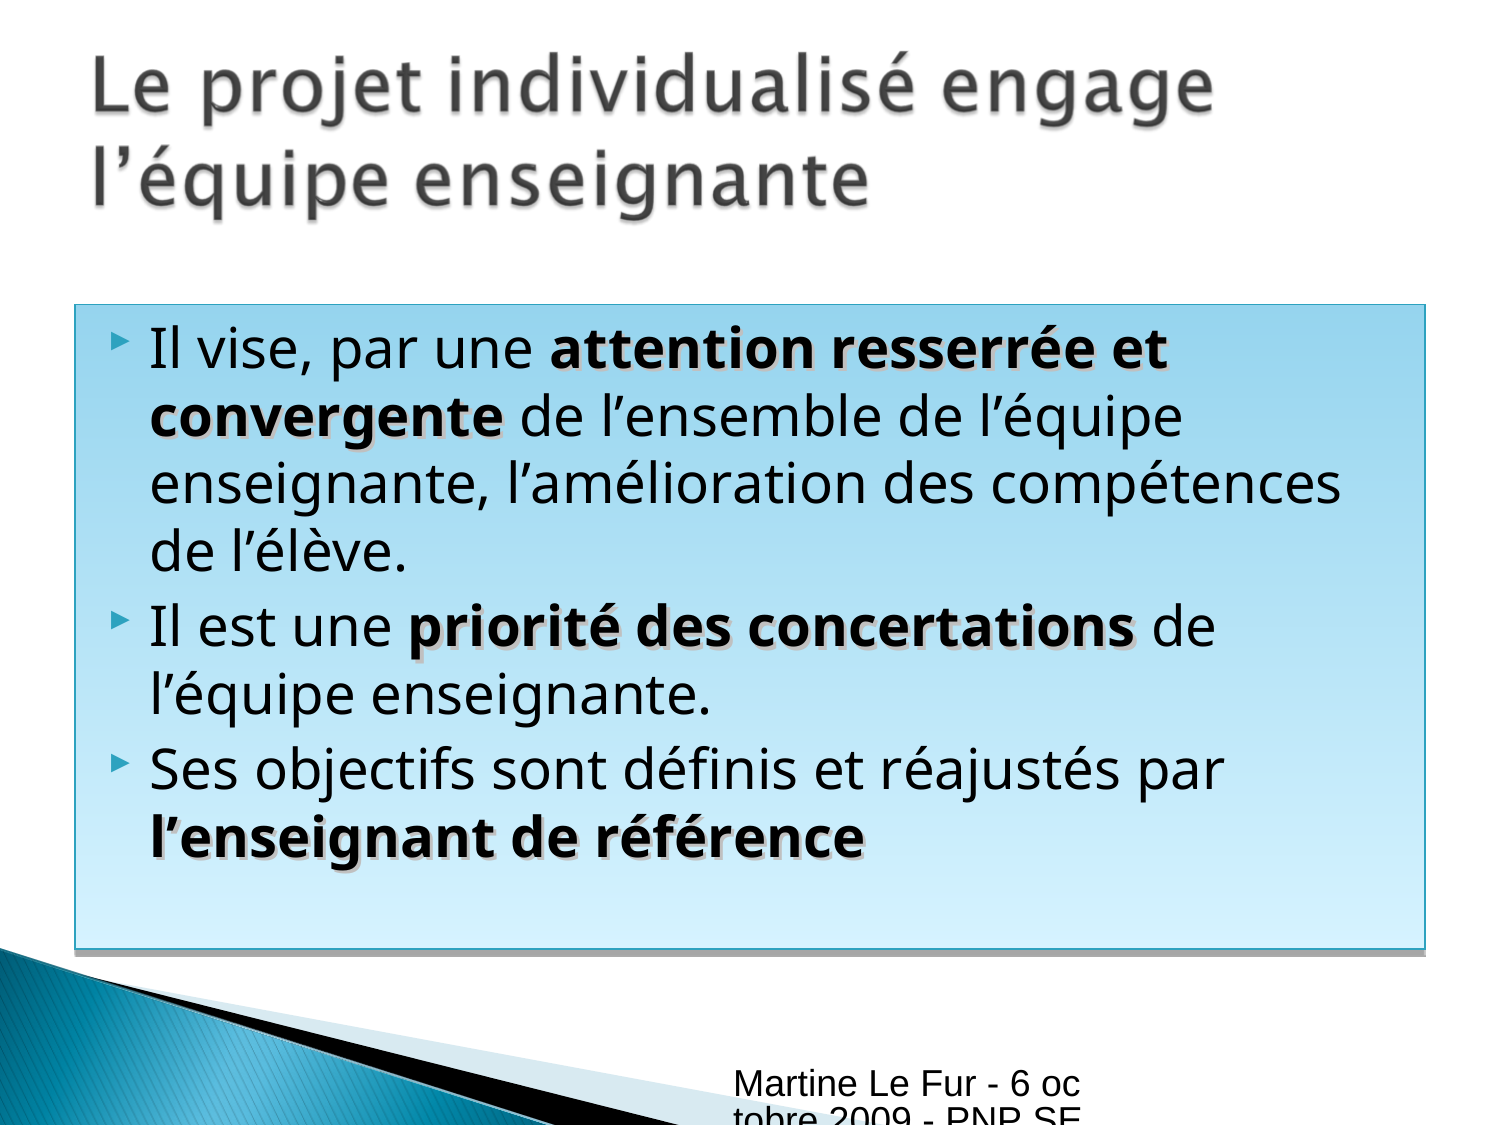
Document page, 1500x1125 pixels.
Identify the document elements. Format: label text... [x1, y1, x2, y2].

list Il vise, par une attention resserrée et convergente de l’ensemble de l’équipe enseignante, l’amélioration des compétences de l’élève. Il est une priorité des concertations de l’équipe enseignante. Ses objectifs sont définis et réajustés par l’enseignant de référence [75, 304, 1426, 950]
text_box [36, 20, 1427, 241]
picture [0, 946, 559, 1125]
